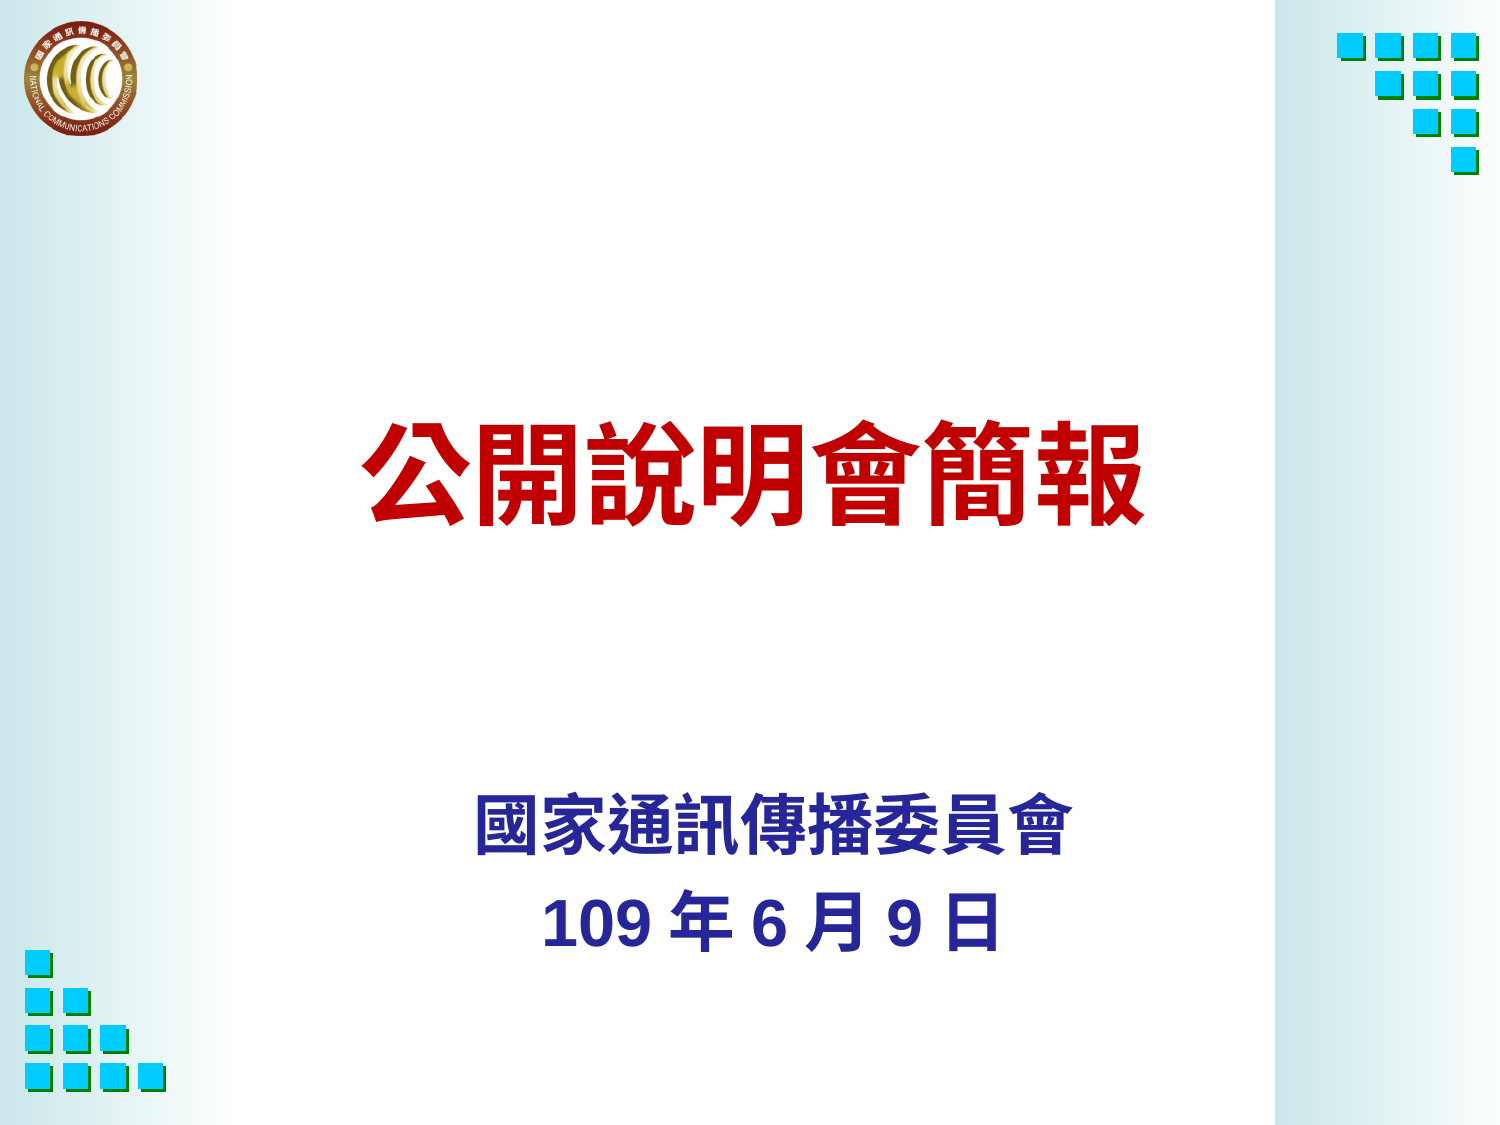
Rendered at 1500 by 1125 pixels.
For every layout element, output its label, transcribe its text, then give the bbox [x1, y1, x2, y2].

title 公開說明會簡報 [53, 290, 1454, 653]
subtitle 國家通訊傳播委員會 109年6月9日 [289, 775, 1259, 978]
